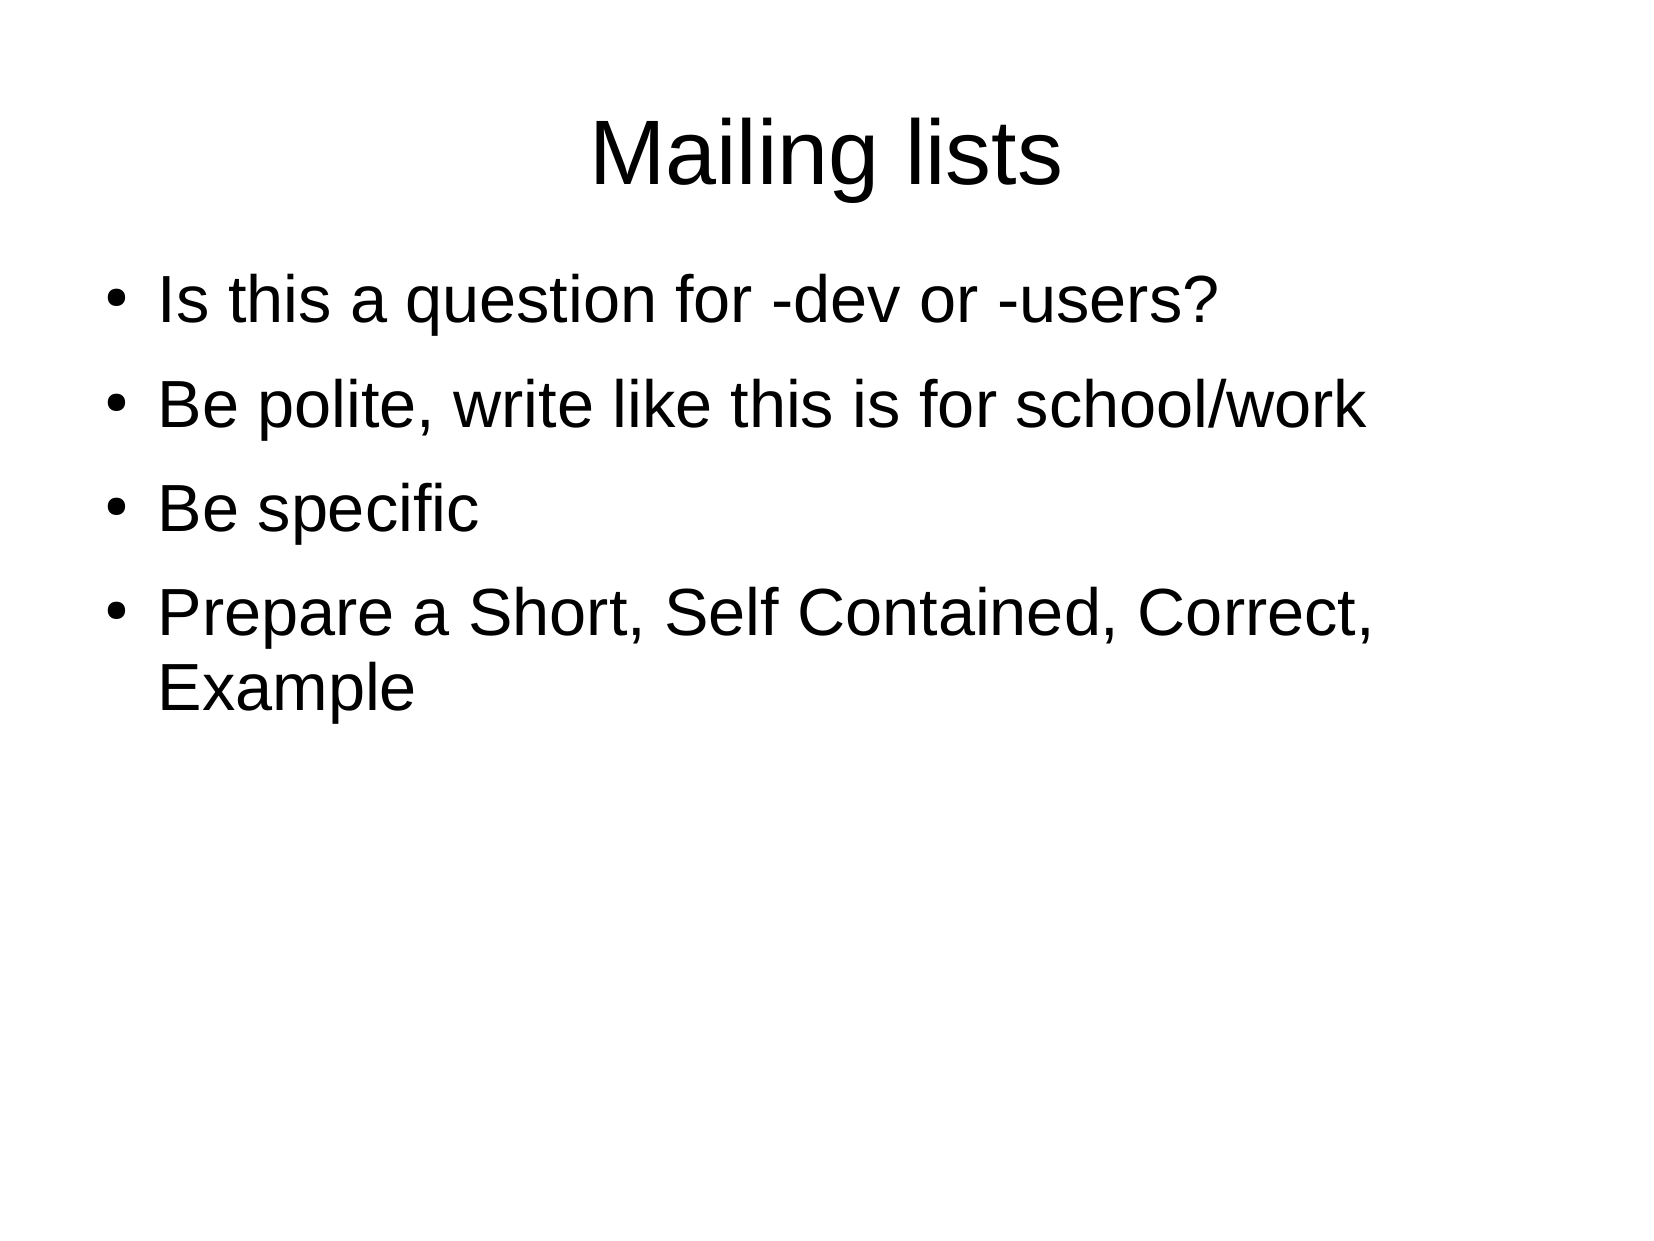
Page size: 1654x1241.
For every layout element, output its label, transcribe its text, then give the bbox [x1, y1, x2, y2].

title Mailing lists [82, 49, 1571, 257]
list Is this a question for -dev or -users? Be polite, write like this is for school/work Be specific Prepare a Short, Self Contained, Correct, Example [86, 262, 1576, 1067]
